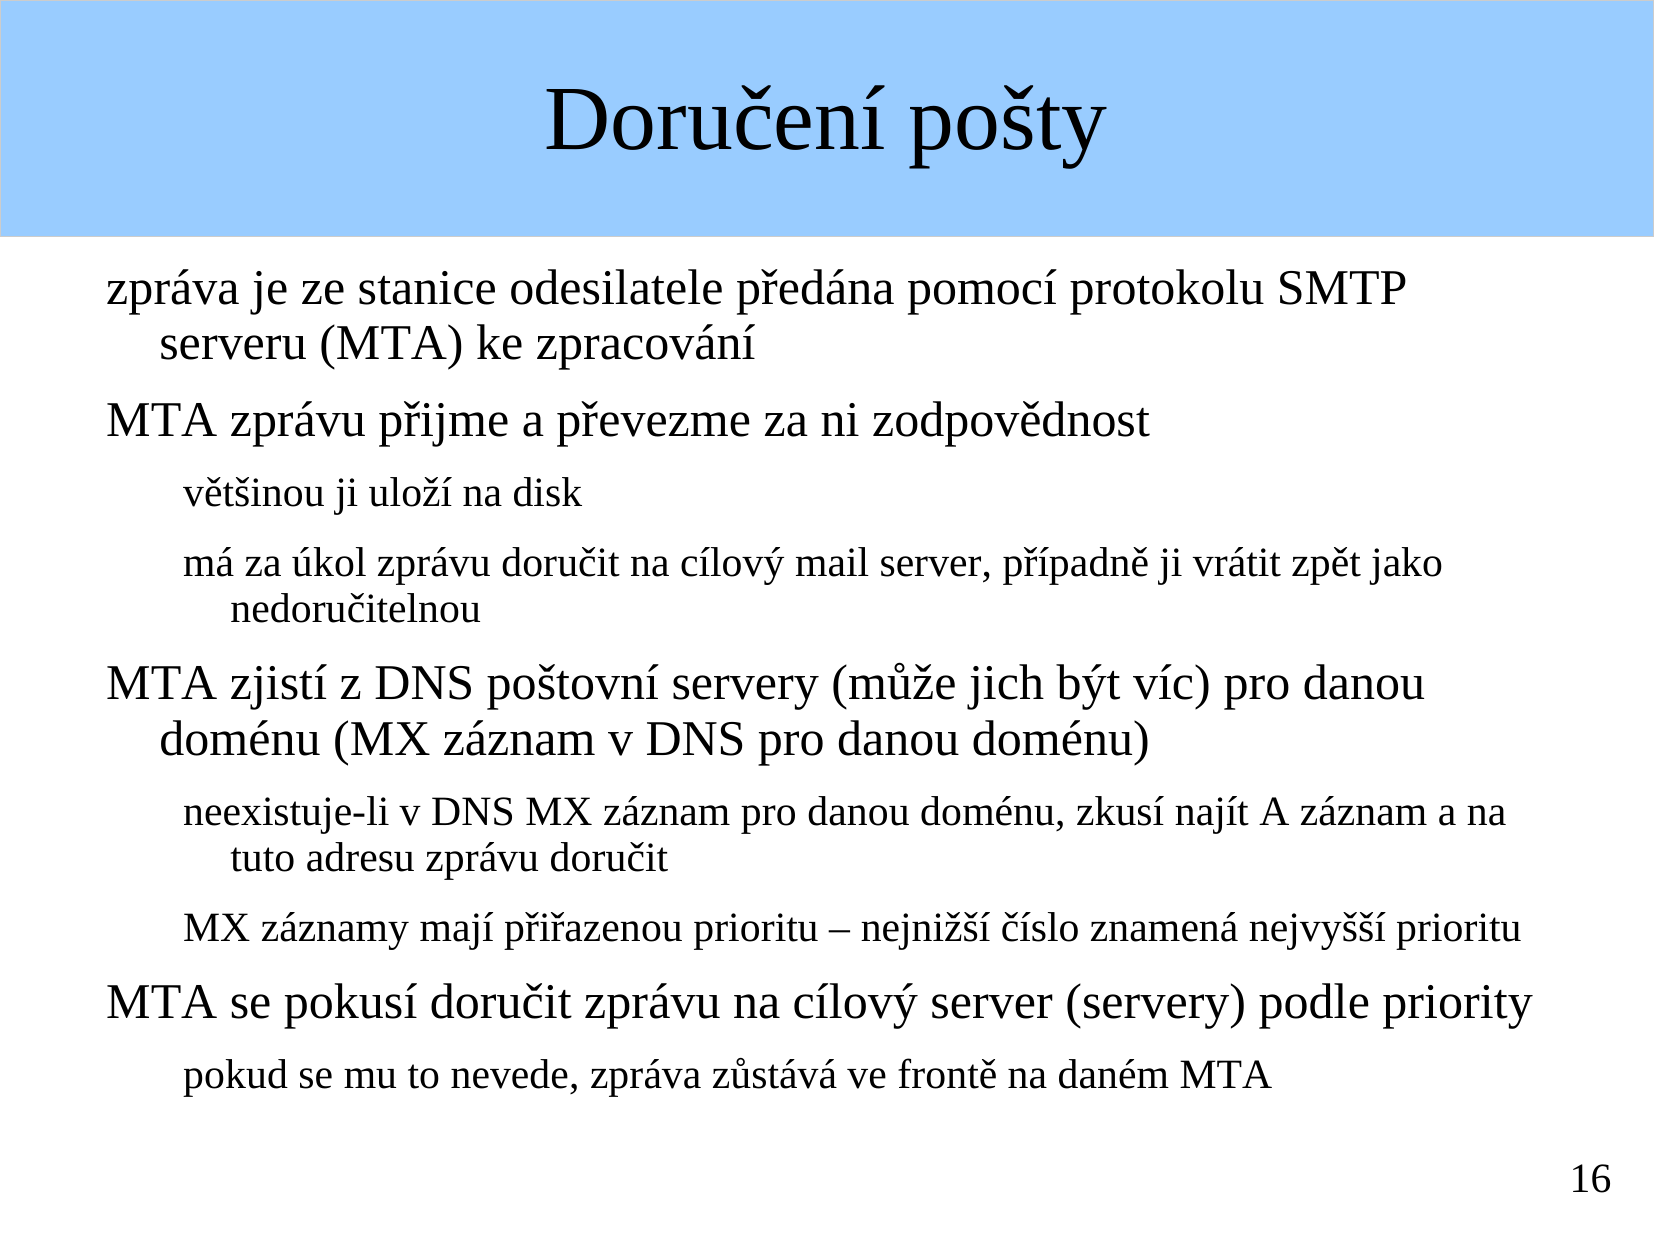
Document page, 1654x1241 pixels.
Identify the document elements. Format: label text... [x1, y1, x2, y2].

title Doručení pošty [0, 0, 1654, 237]
list zpráva je ze stanice odesilatele předána pomocí protokolu SMTP serveru (MTA) ke zpracování MTA zprávu přijme a převezme za ni zodpovědnost většinou ji uloží na disk má za úkol zprávu doručit na cílový mail server, případně ji vrátit zpět jako nedoručitelnou MTA zjistí z DNS poštovní servery (může jich být víc) pro danou doménu (MX záznam v DNS pro danou doménu) neexistuje-li v DNS MX záznam pro danou doménu, zkusí najít A záznam a na tuto adresu zprávu doručit MX záznamy mají přiřazenou prioritu – nejnižší číslo znamená nejvyšší prioritu MTA se pokusí doručit zprávu na cílový server (servery) podle priority pokud se mu to nevede, zpráva zůstává ve frontě na daném MTA [88, 259, 1565, 1199]
